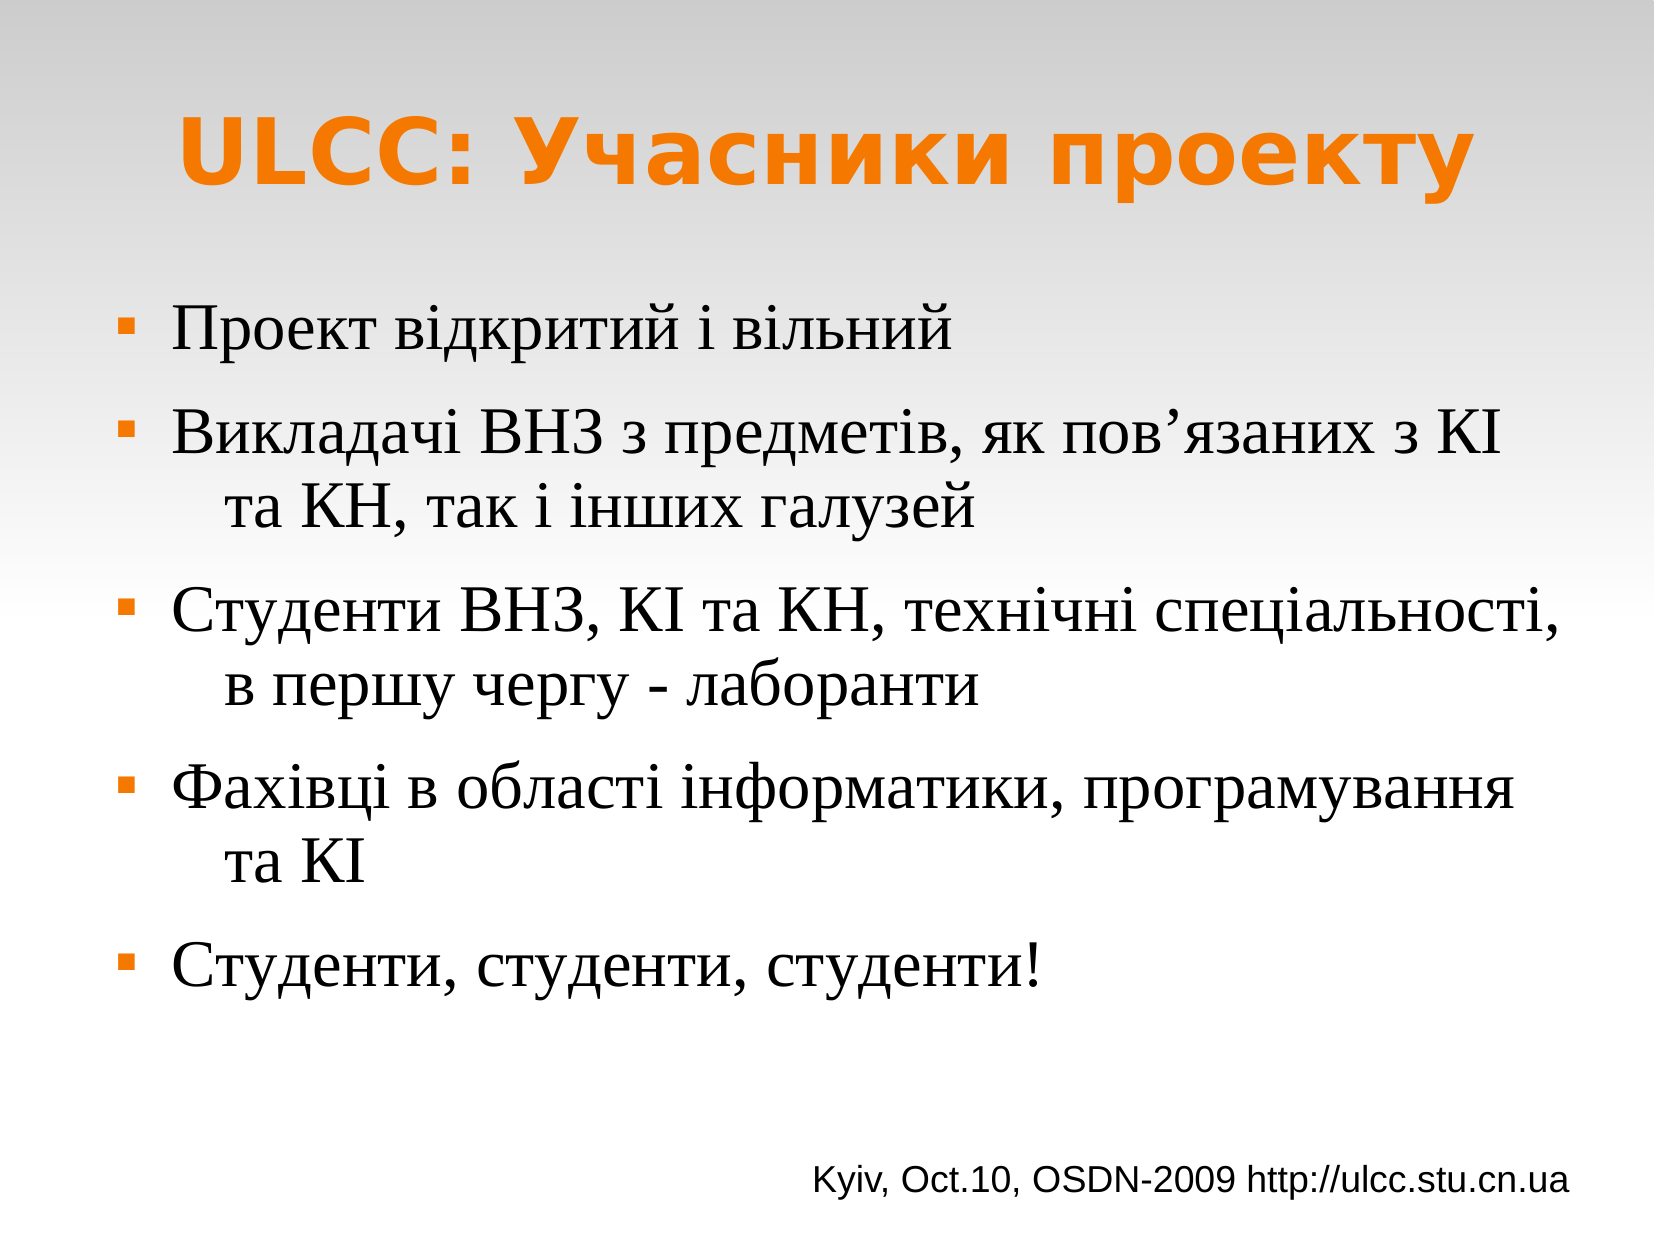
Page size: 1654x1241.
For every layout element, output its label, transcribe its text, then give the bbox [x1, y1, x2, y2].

list Проект відкритий і вільний Викладачі ВНЗ з предметів, як пов’язаних з КІ та КН, так і інших галузей Студенти ВНЗ, КІ та КН, технічні спеціальності, в першу чергу - лаборанти Фахівці в області інформатики, програмування та КІ Студенти, студенти, студенти! [82, 290, 1571, 1109]
title ULCC: Учасники проекту [82, 49, 1571, 257]
text_box Kyiv, Oct.10, OSDN-2009 http://ulcc.stu.cn.ua [797, 1151, 1600, 1209]
